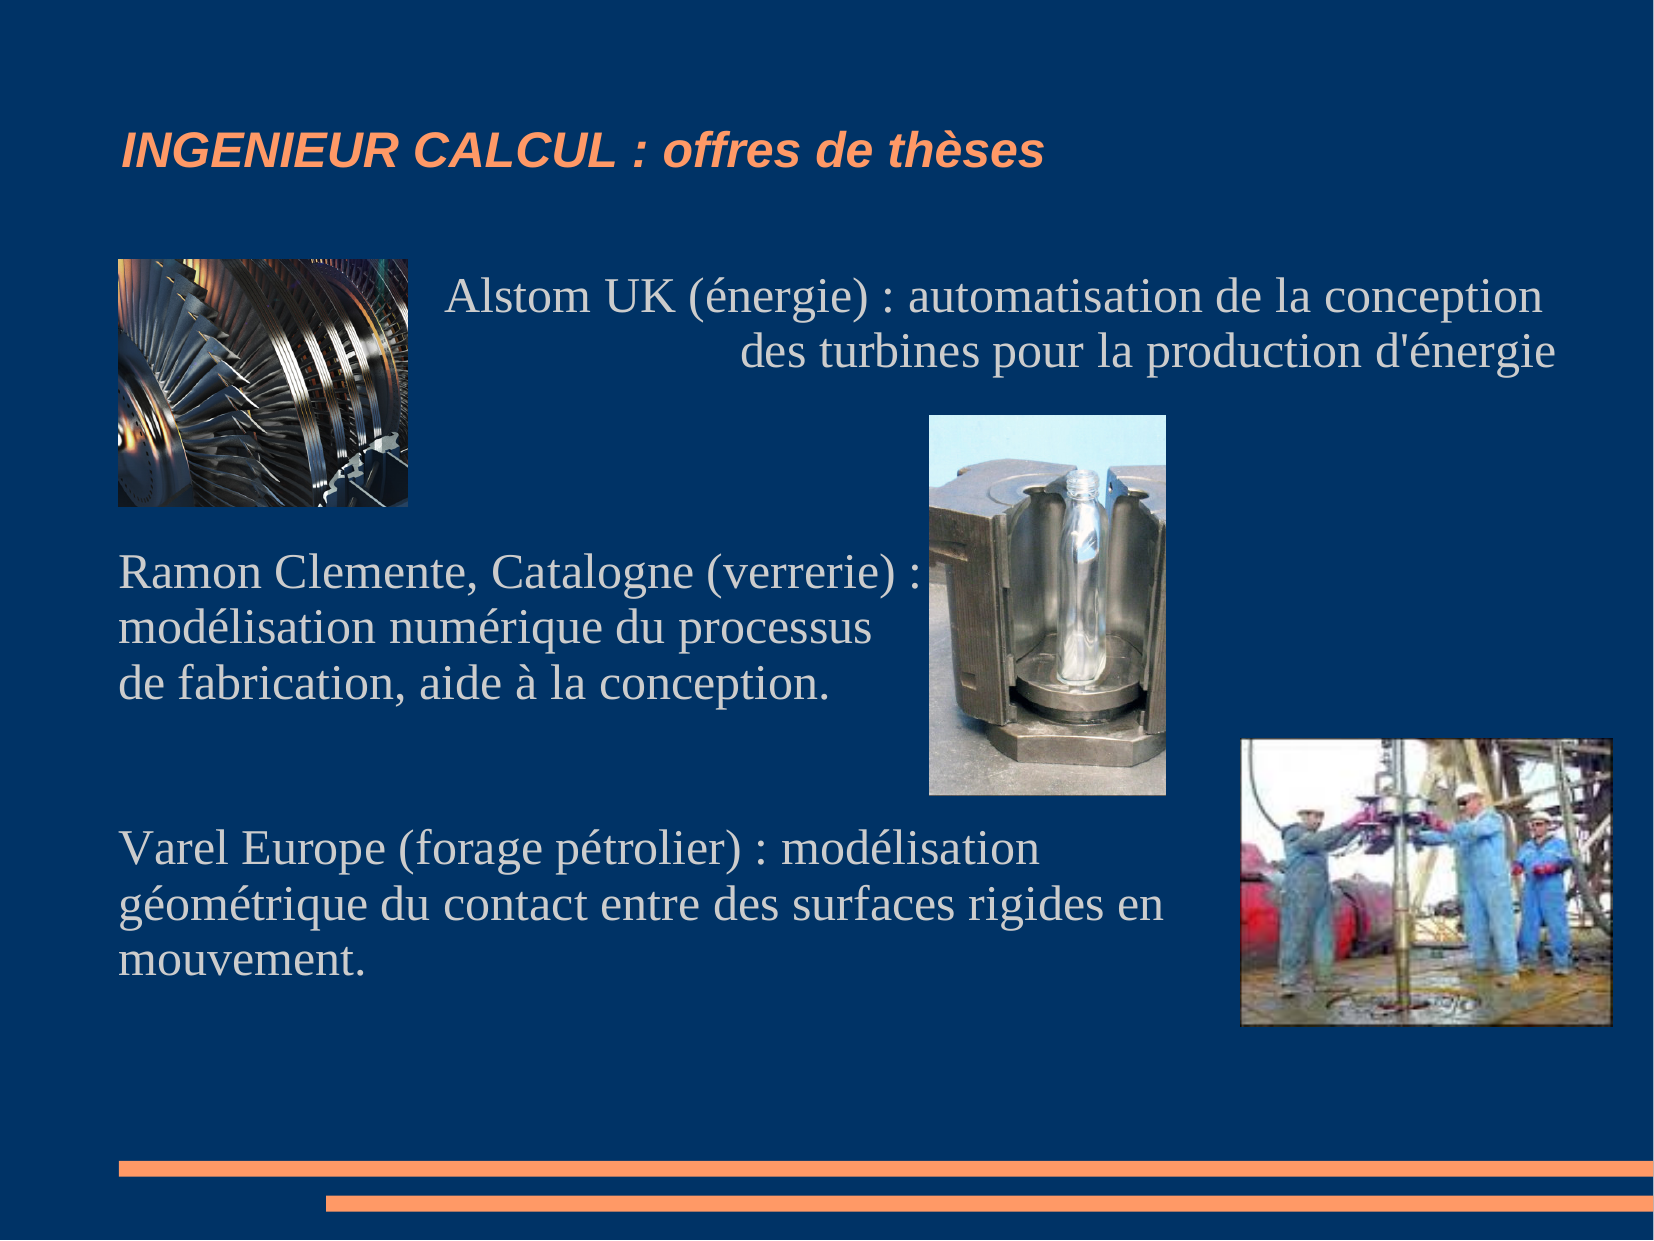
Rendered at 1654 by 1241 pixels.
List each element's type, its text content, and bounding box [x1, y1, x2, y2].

subtitle Alstom UK (énergie) : automatisation de la conception des turbines pour la production d'énergie Ramon Clemente, Catalogne (verrerie) : modélisation numérique du processus de fabrication, aide à la conception. Varel Europe (forage pétrolier) : modélisation géométrique du contact entre des surfaces rigides en mouvement. [118, 267, 1558, 1153]
picture [929, 415, 1166, 796]
picture [118, 259, 408, 507]
picture [1240, 738, 1613, 1027]
title INGENIEUR CALCUL : offres de thèses [121, 46, 1534, 254]
